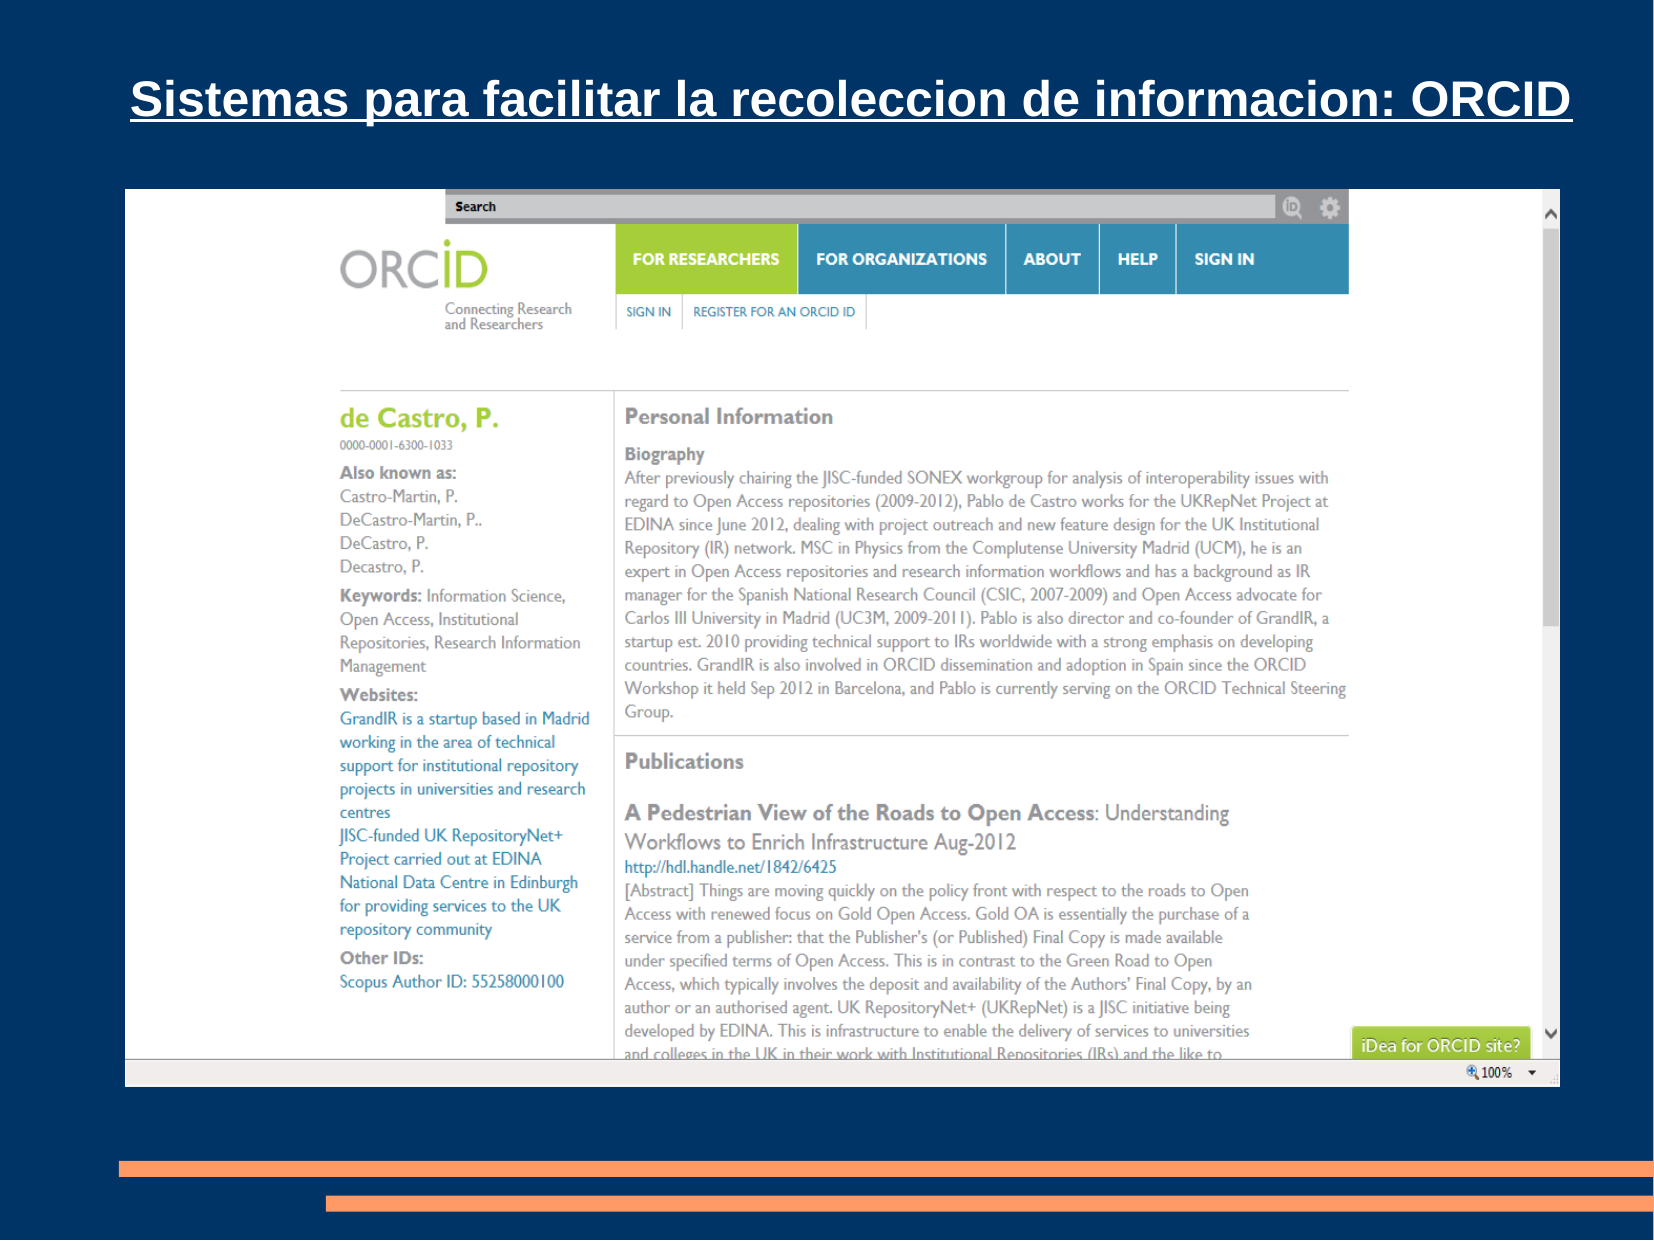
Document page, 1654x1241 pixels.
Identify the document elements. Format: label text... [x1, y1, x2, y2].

text_box Sistemas para facilitar la recoleccion de informacion: ORCID [129, 70, 1574, 215]
picture [125, 189, 1560, 1087]
